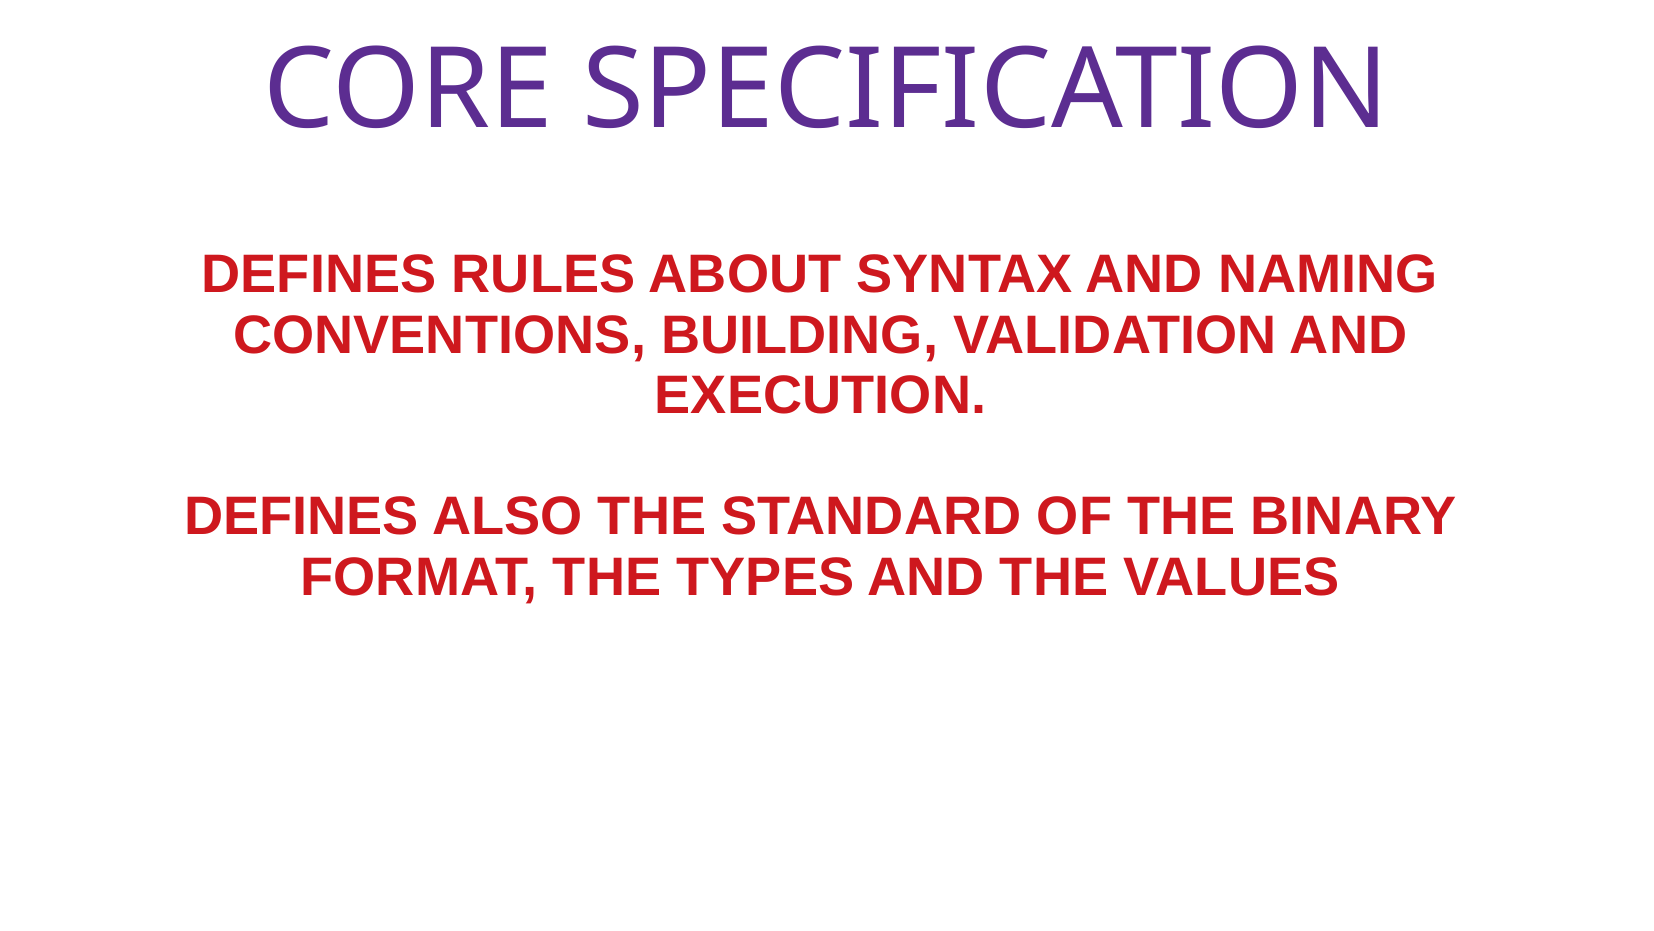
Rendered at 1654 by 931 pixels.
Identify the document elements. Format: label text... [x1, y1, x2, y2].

title CORE SPECIFICATION [0, 5, 1654, 162]
text_box DEFINES RULES ABOUT SYNTAX AND NAMING CONVENTIONS, BUILDING, VALIDATION AND EXECUTION. DEFINES ALSO THE STANDARD OF THE BINARY FORMAT, THE TYPES AND THE VALUES [106, 236, 1536, 615]
